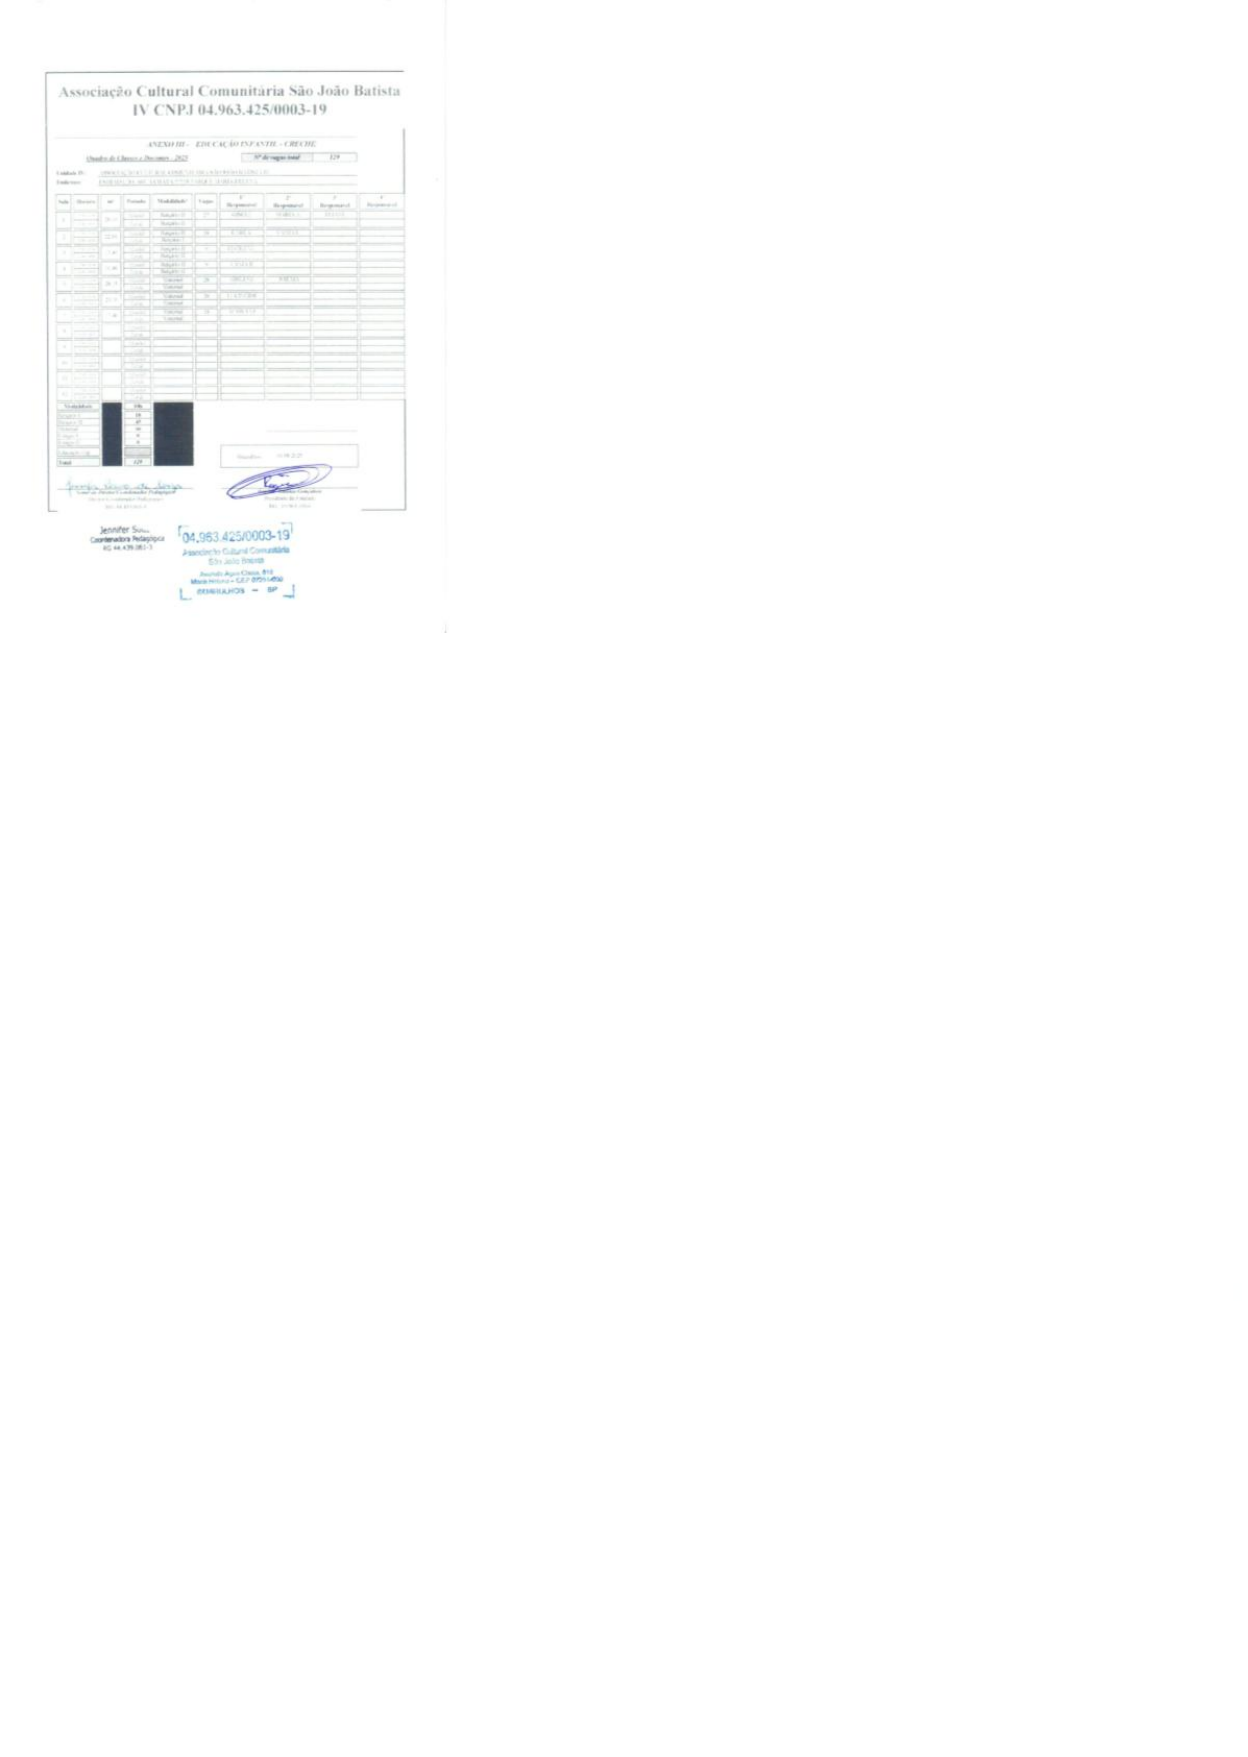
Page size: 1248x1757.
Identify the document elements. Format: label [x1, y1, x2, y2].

text_box [0, 0, 1242, 1757]
